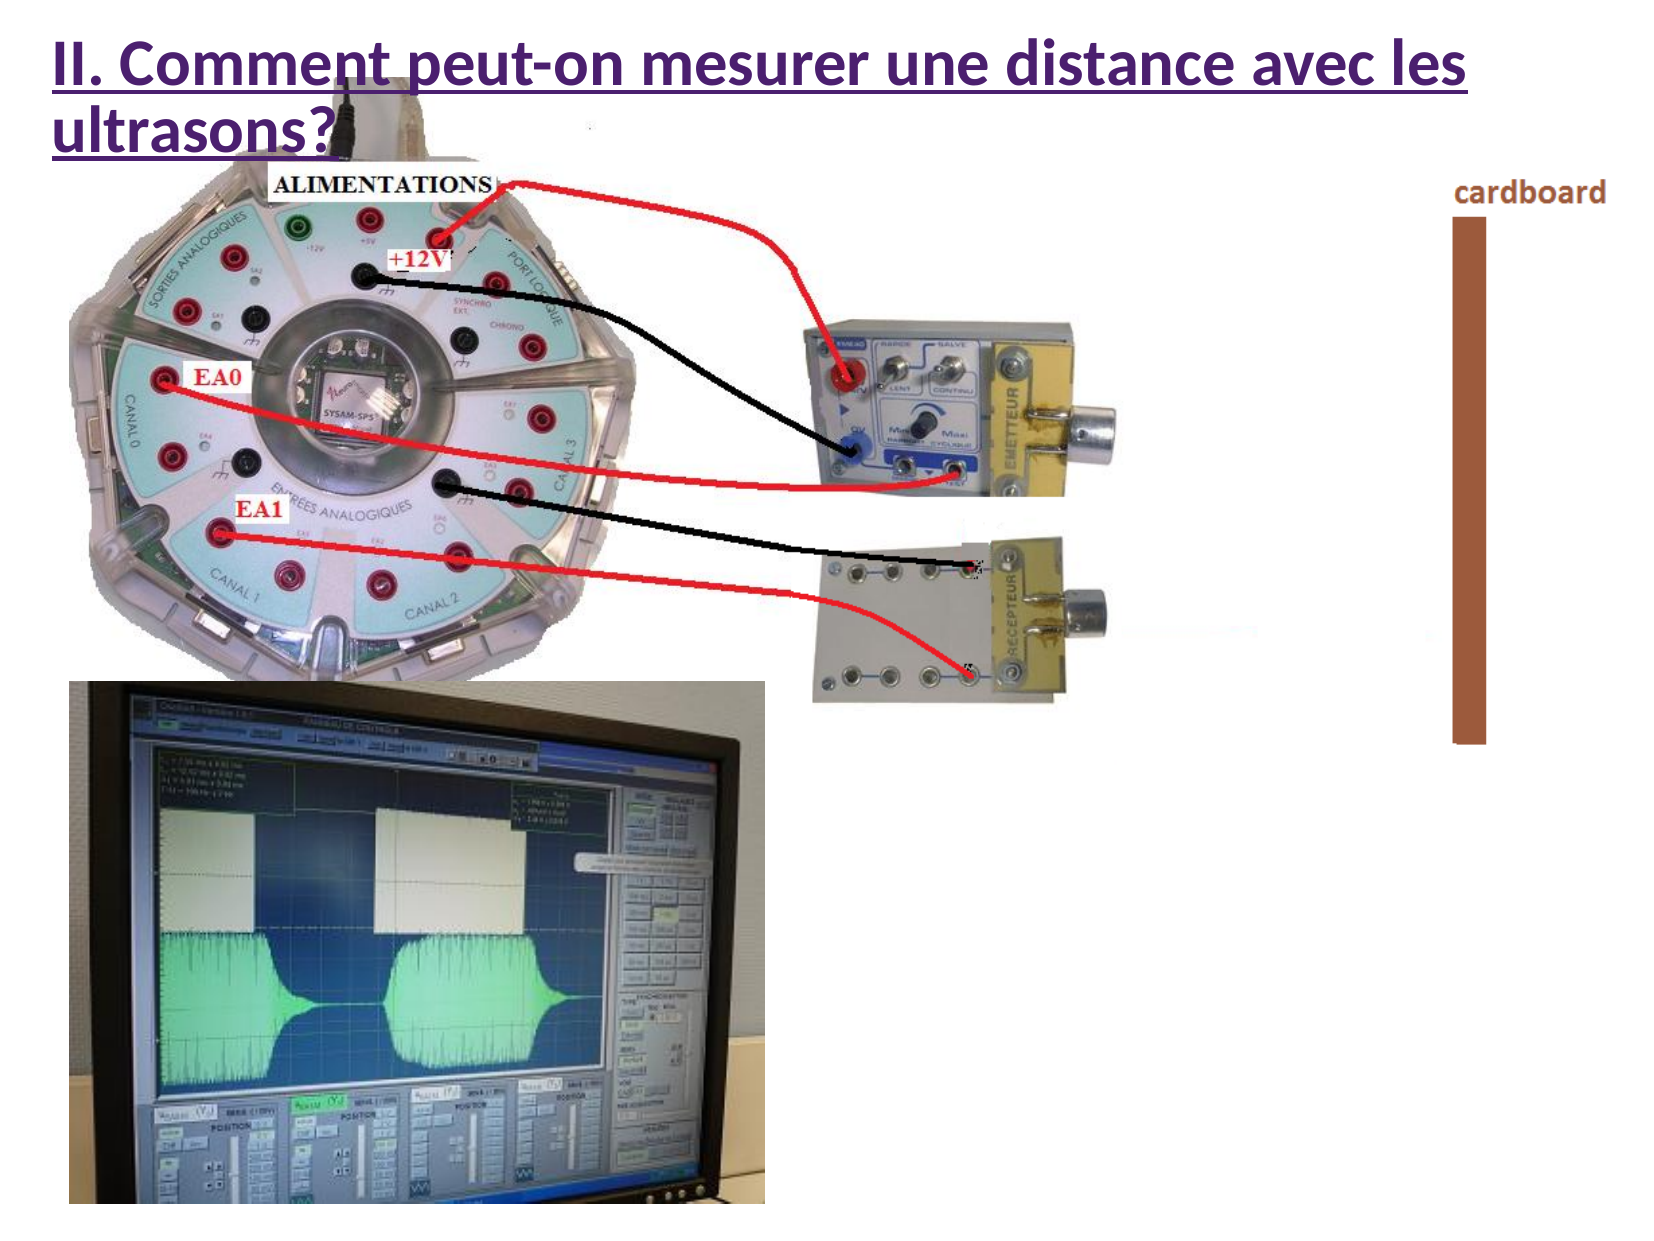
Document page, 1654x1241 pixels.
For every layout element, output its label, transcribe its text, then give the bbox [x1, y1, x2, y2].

picture [69, 77, 1654, 1204]
text_box II. Comment peut-on mesurer une distance avec les ultrasons? [36, 27, 1626, 206]
